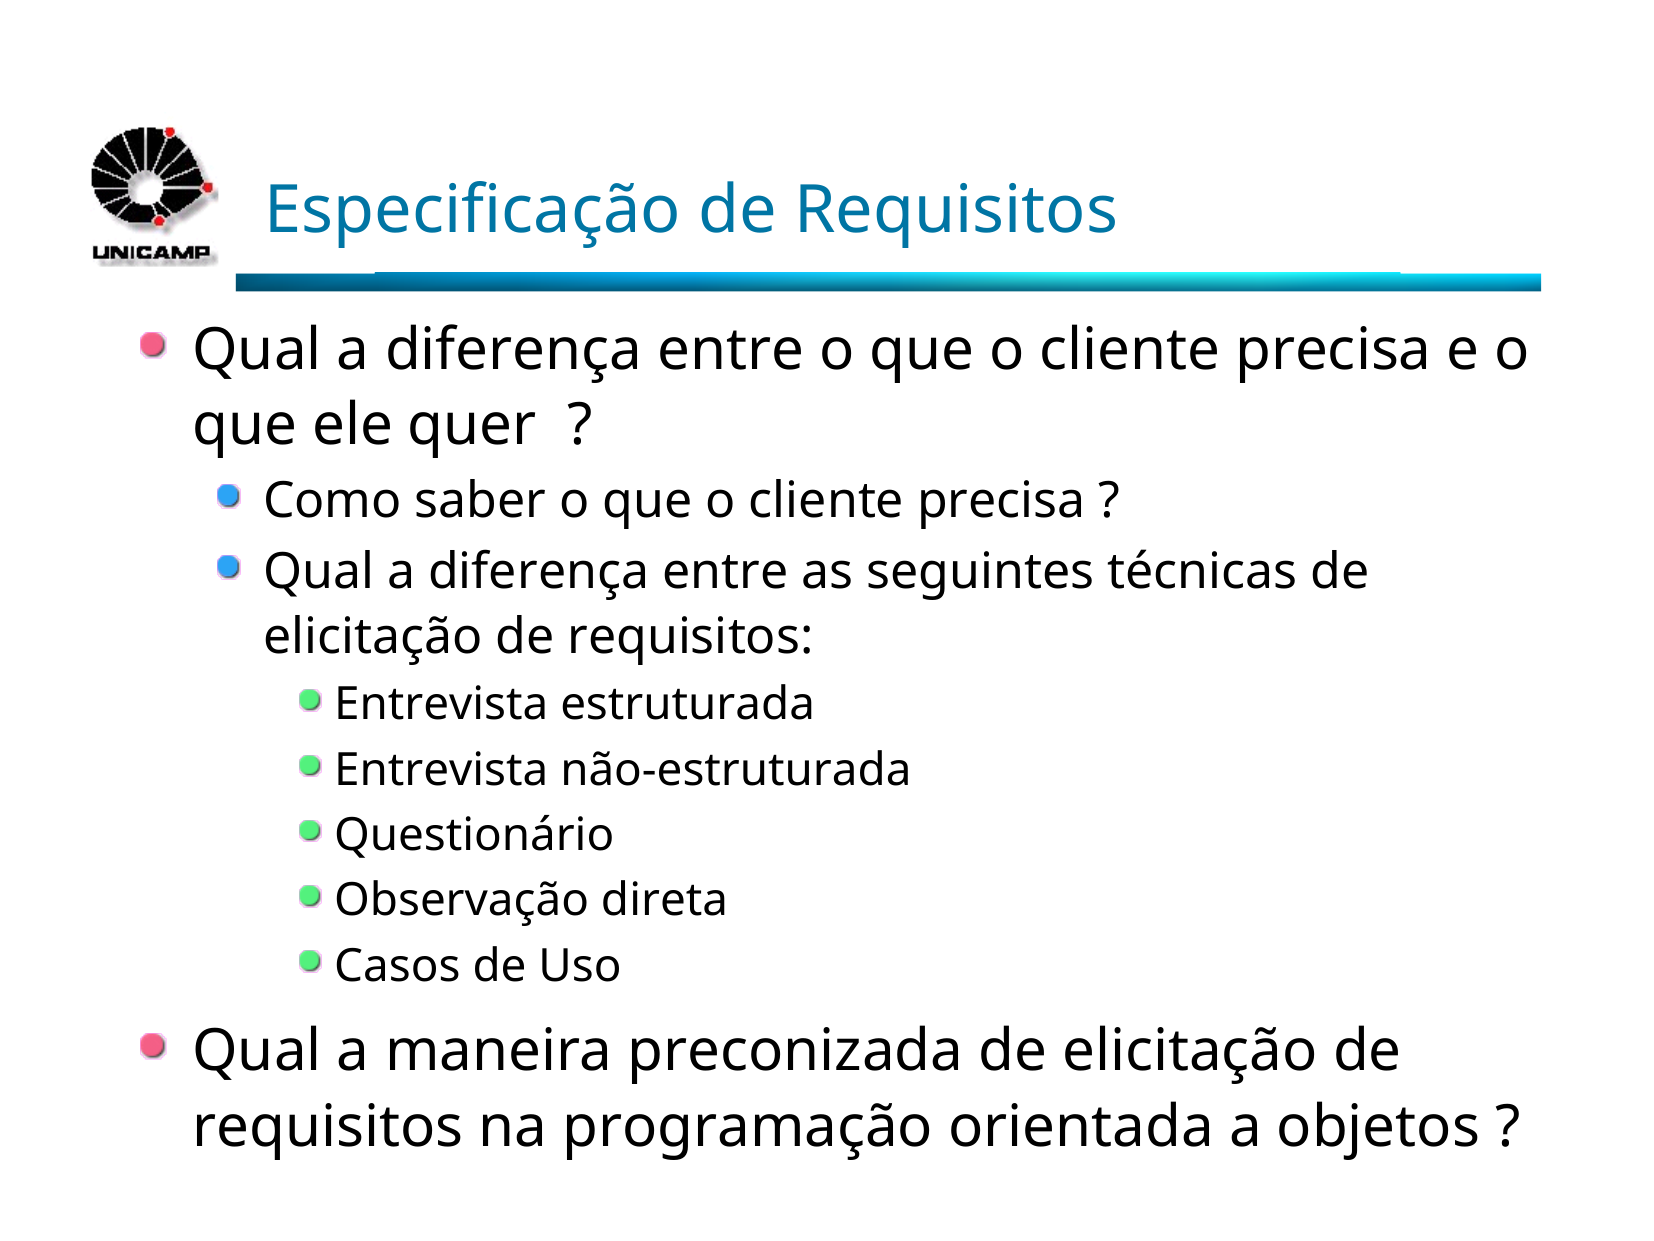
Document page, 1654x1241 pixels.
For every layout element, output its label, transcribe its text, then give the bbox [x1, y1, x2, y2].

list Qual a diferença entre o que o cliente precisa e o que ele quer ? Como saber o que o cliente precisa ? Qual a diferença entre as seguintes técnicas de elicitação de requisitos: Entrevista estruturada Entrevista não-estruturada Questionário Observação direta Casos de Uso Qual a maneira preconizada de elicitação de requisitos na programação orientada a objetos ? [121, 309, 1534, 1167]
picture [125, 272, 1654, 295]
title Especificação de Requisitos [264, 57, 1534, 250]
